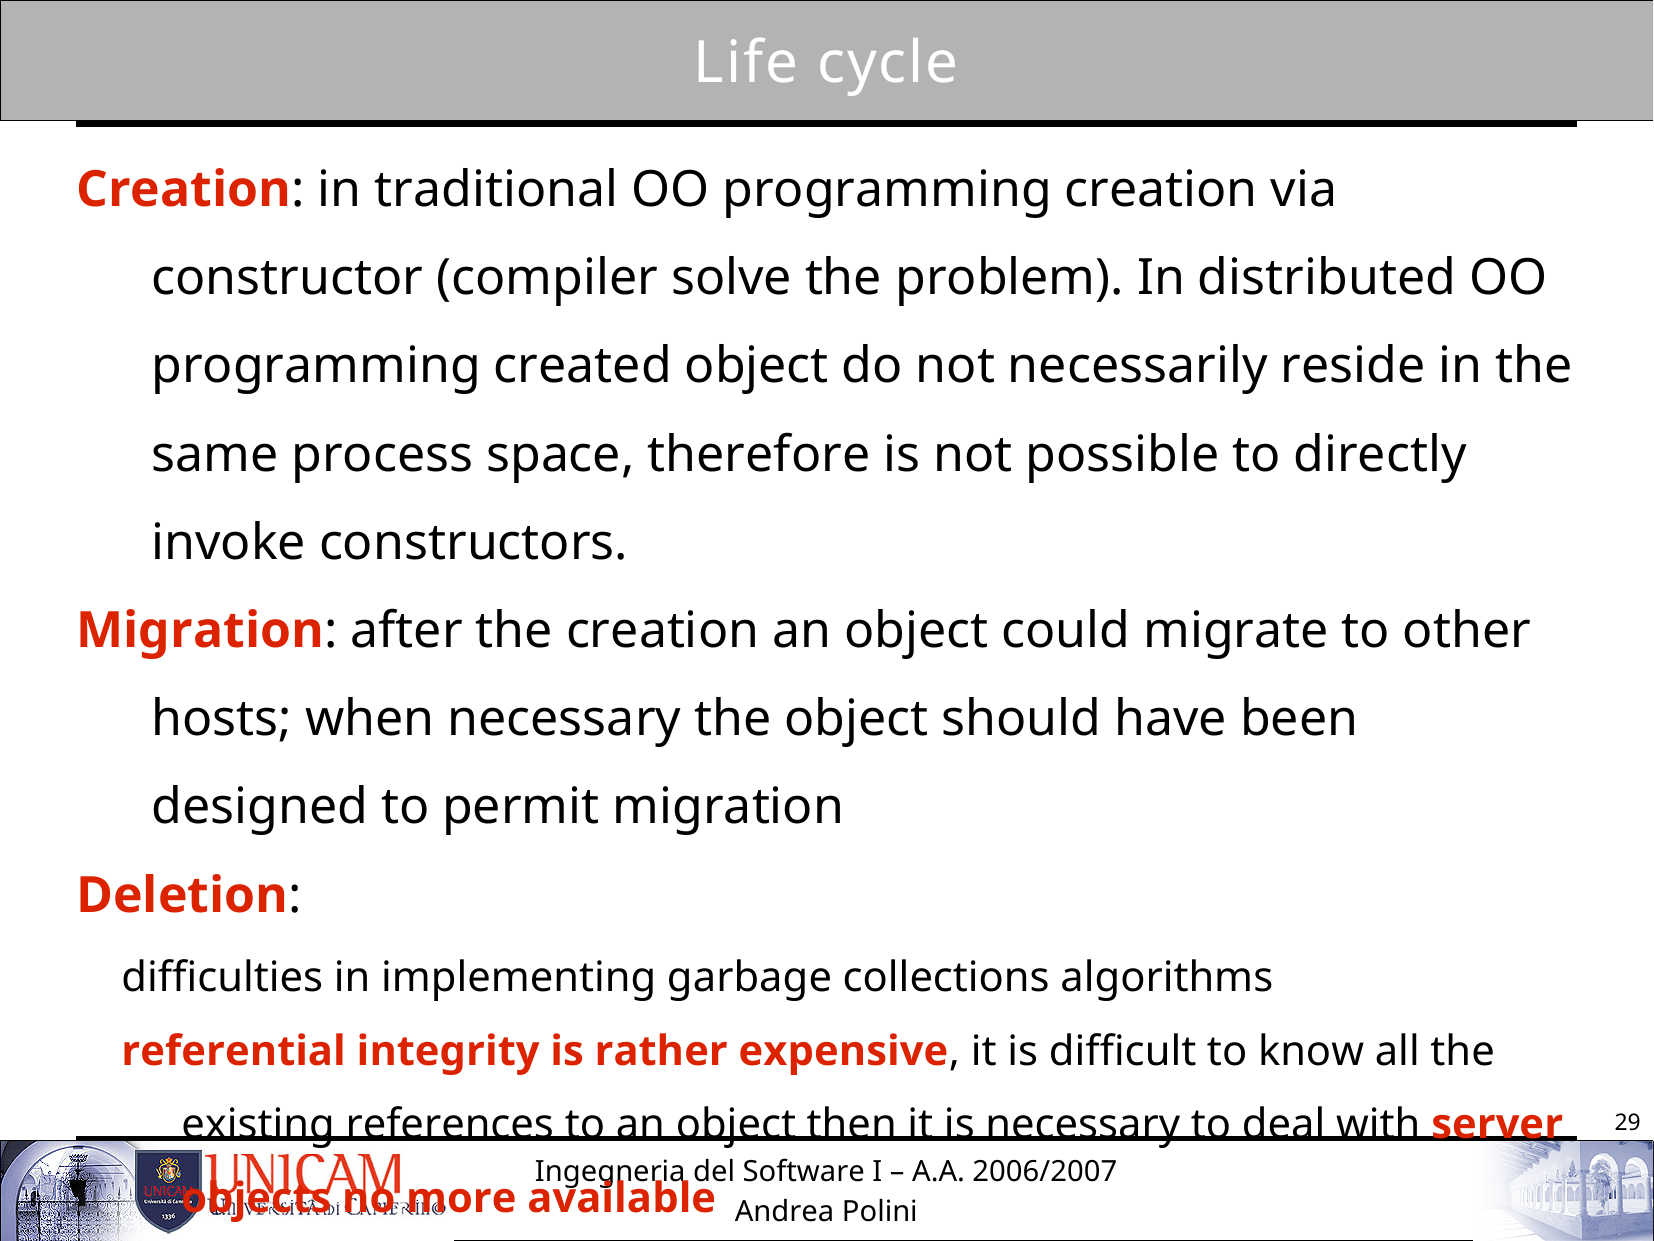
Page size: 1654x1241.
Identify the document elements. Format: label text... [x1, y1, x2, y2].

picture [1473, 1141, 1654, 1241]
list Creation: in traditional OO programming creation via constructor (compiler solve the problem). In distributed OO programming created object do not necessarily reside in the same process space, therefore is not possible to directly invoke constructors. Migration: after the creation an object could migrate to other hosts; when necessary the object should have been designed to permit migration Deletion: difficulties in implementing garbage collections algorithms referential integrity is rather expensive, it is difficult to know all the existing references to an object then it is necessary to deal with server objects no more available [76, 152, 1577, 1143]
title Life cycle [0, 0, 1653, 121]
picture [0, 1141, 454, 1241]
